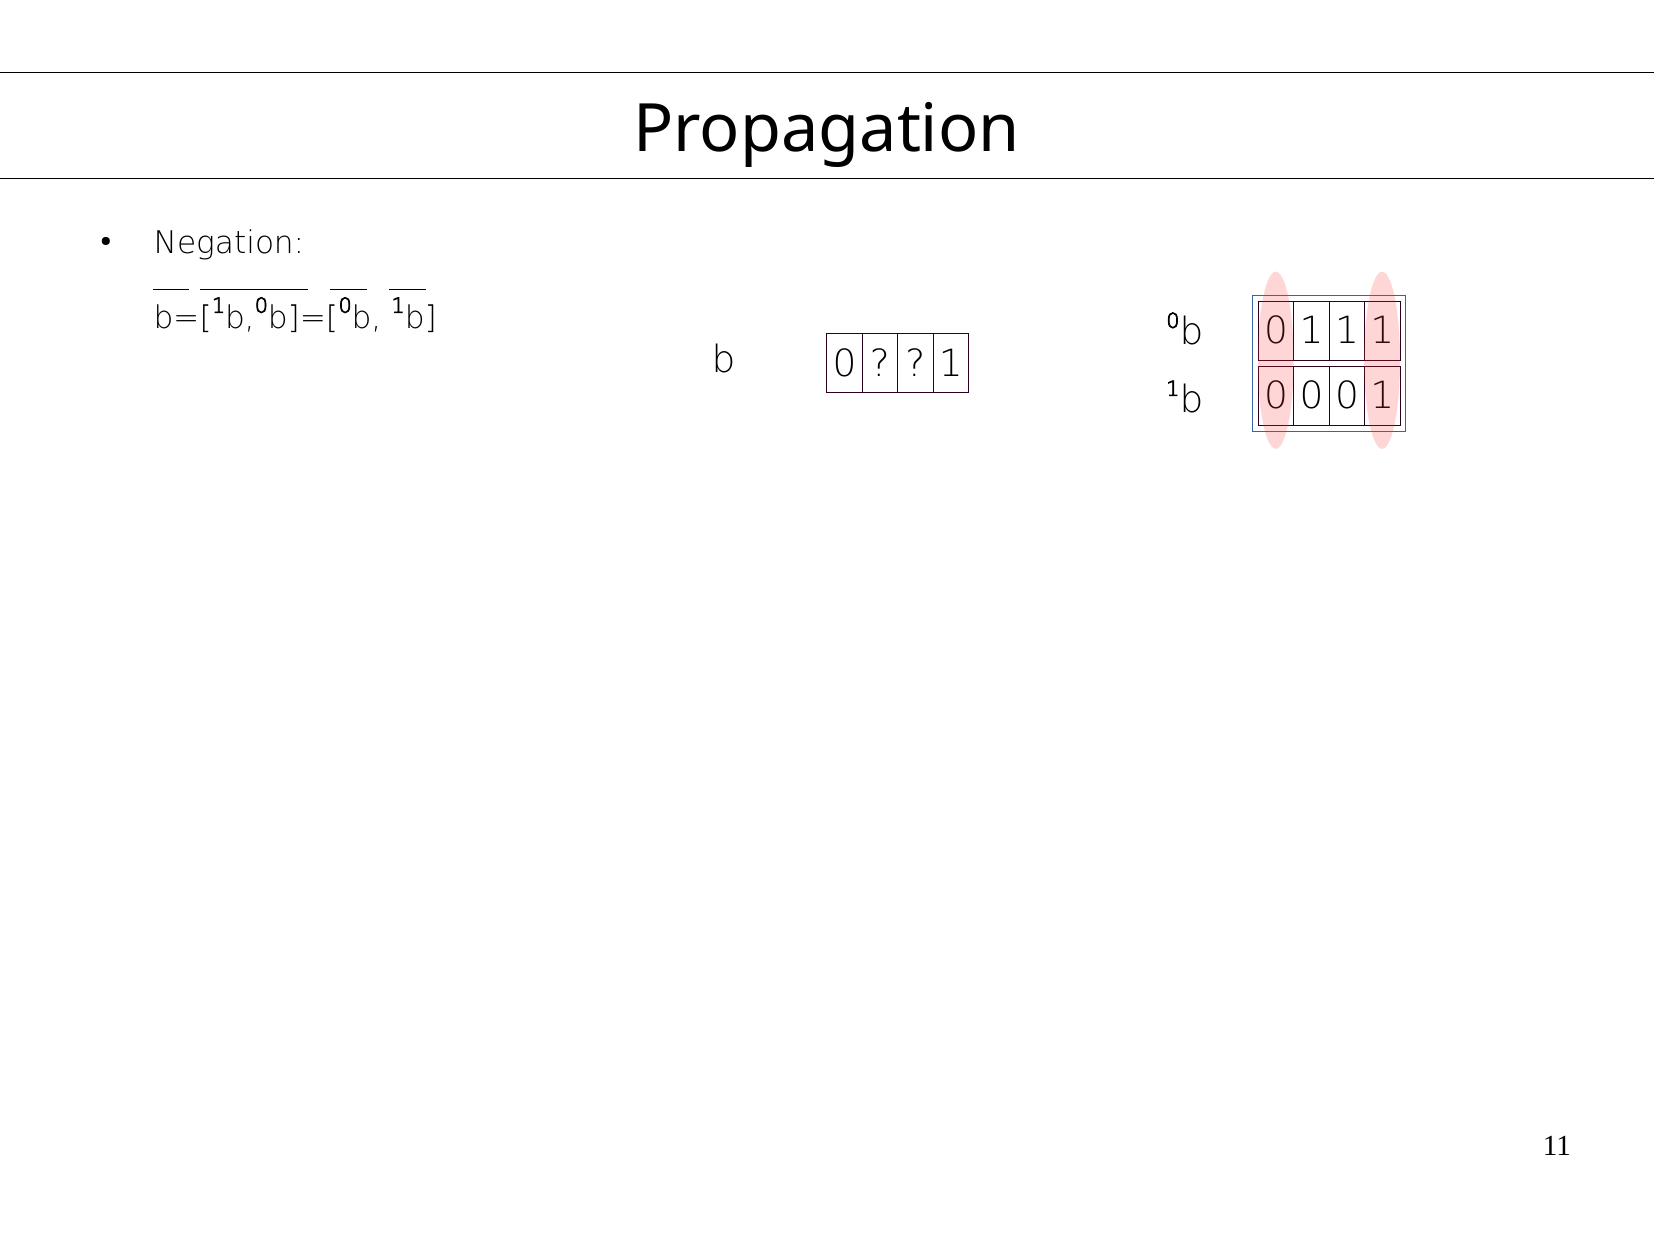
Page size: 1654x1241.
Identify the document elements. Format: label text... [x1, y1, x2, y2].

text_box 0 [1258, 392, 1263, 426]
text_box 0 [1289, 398, 1293, 426]
text_box 0 [1329, 366, 1364, 426]
text_box 1 [1364, 301, 1368, 332]
text_box [1364, 271, 1401, 449]
text_box 0 [1293, 366, 1329, 426]
text_box 0 [826, 333, 862, 393]
text_box Propagation [0, 72, 1654, 166]
list Negation: b=[1b,0b]=[0b, 1b] [82, 224, 1241, 1193]
text_box 0 [1258, 301, 1262, 328]
text_box 1 [1293, 301, 1329, 361]
text_box [1257, 271, 1294, 449]
text_box 1 [1395, 366, 1401, 426]
text_box 1 [933, 333, 969, 393]
text_box b [696, 330, 751, 390]
text_box 1 [1396, 301, 1401, 357]
text_box ? [897, 333, 933, 393]
text_box 1 [1329, 301, 1364, 361]
text_box 0b [1151, 298, 1219, 364]
text_box 1 [1364, 388, 1369, 426]
text_box ? [862, 333, 897, 393]
text_box 1b [1151, 366, 1219, 432]
